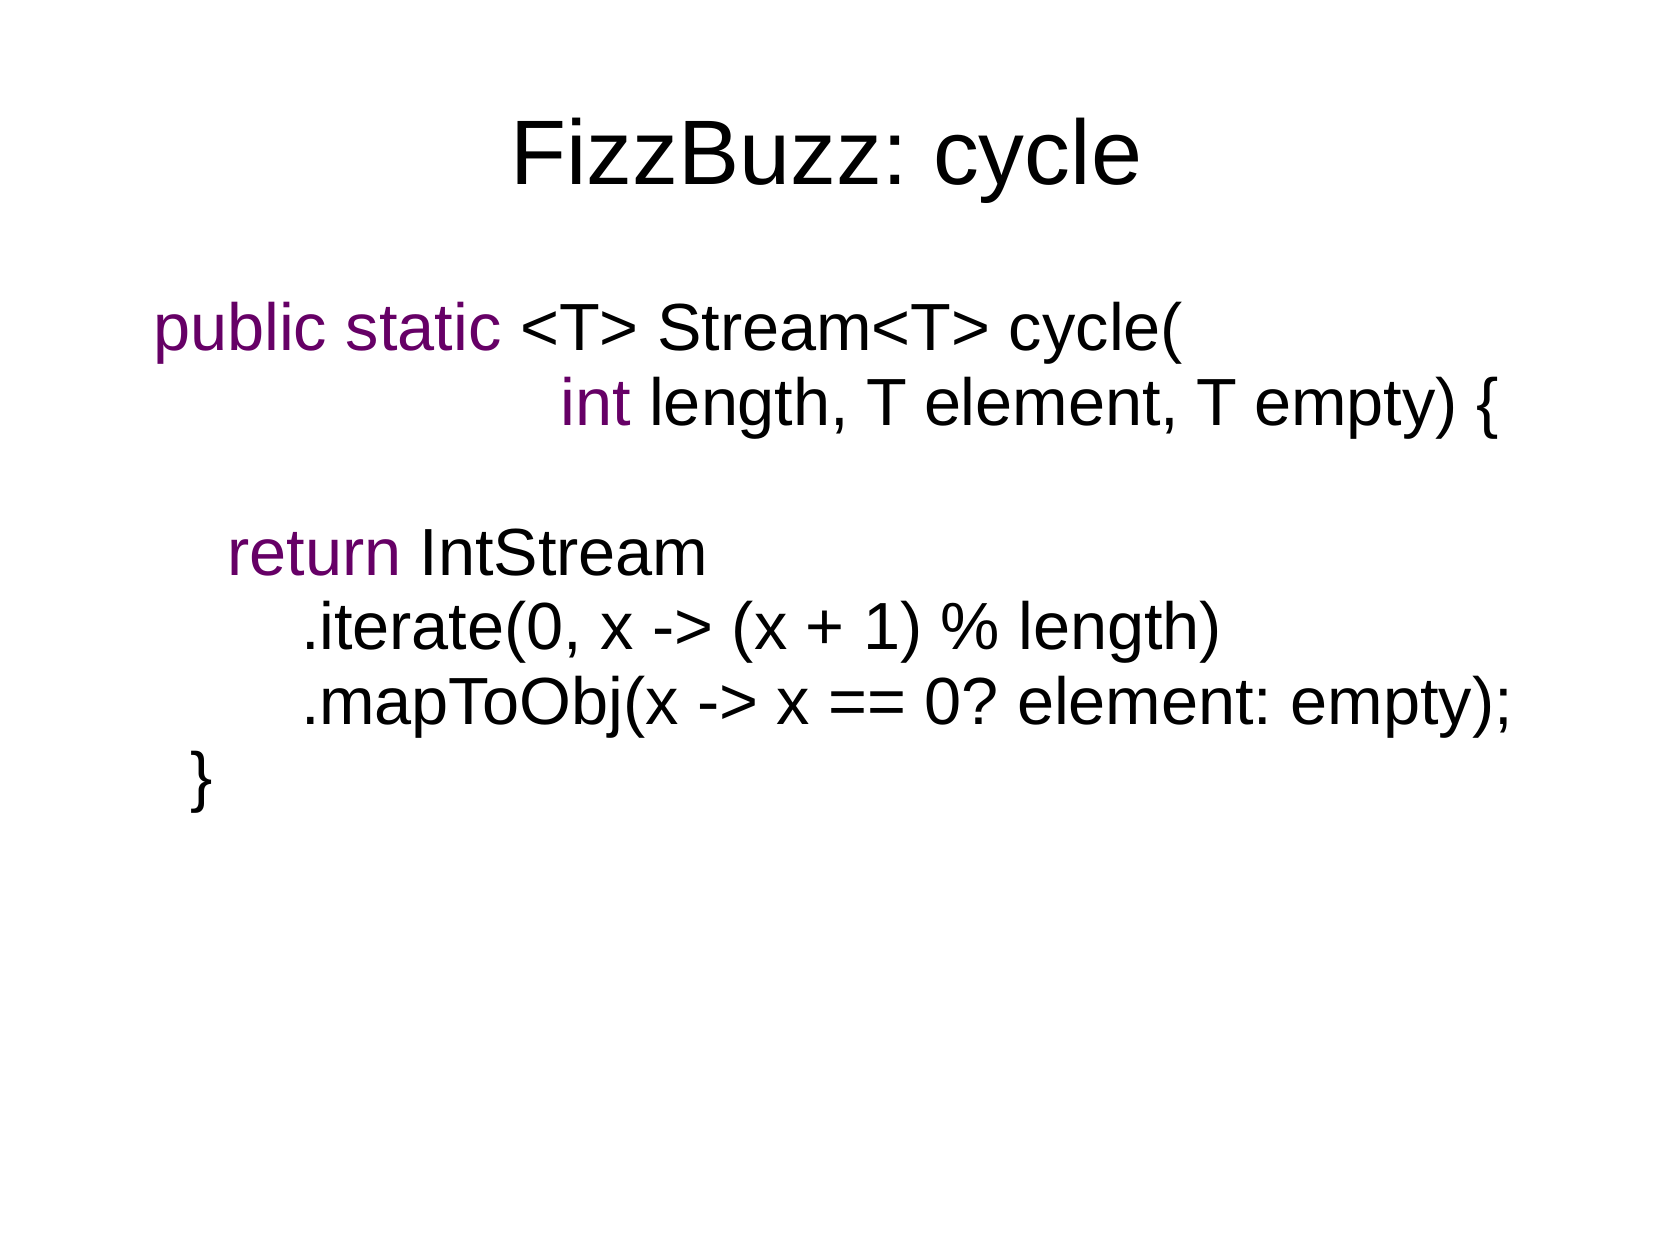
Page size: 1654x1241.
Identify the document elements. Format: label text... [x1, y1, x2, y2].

list public static <T> Stream<T> cycle( int length, T element, T empty) { return IntStream .iterate(0, x -> (x + 1) % length) .mapToObj(x -> x == 0? element: empty); } [82, 290, 1571, 1010]
title FizzBuzz: cycle [82, 49, 1571, 257]
